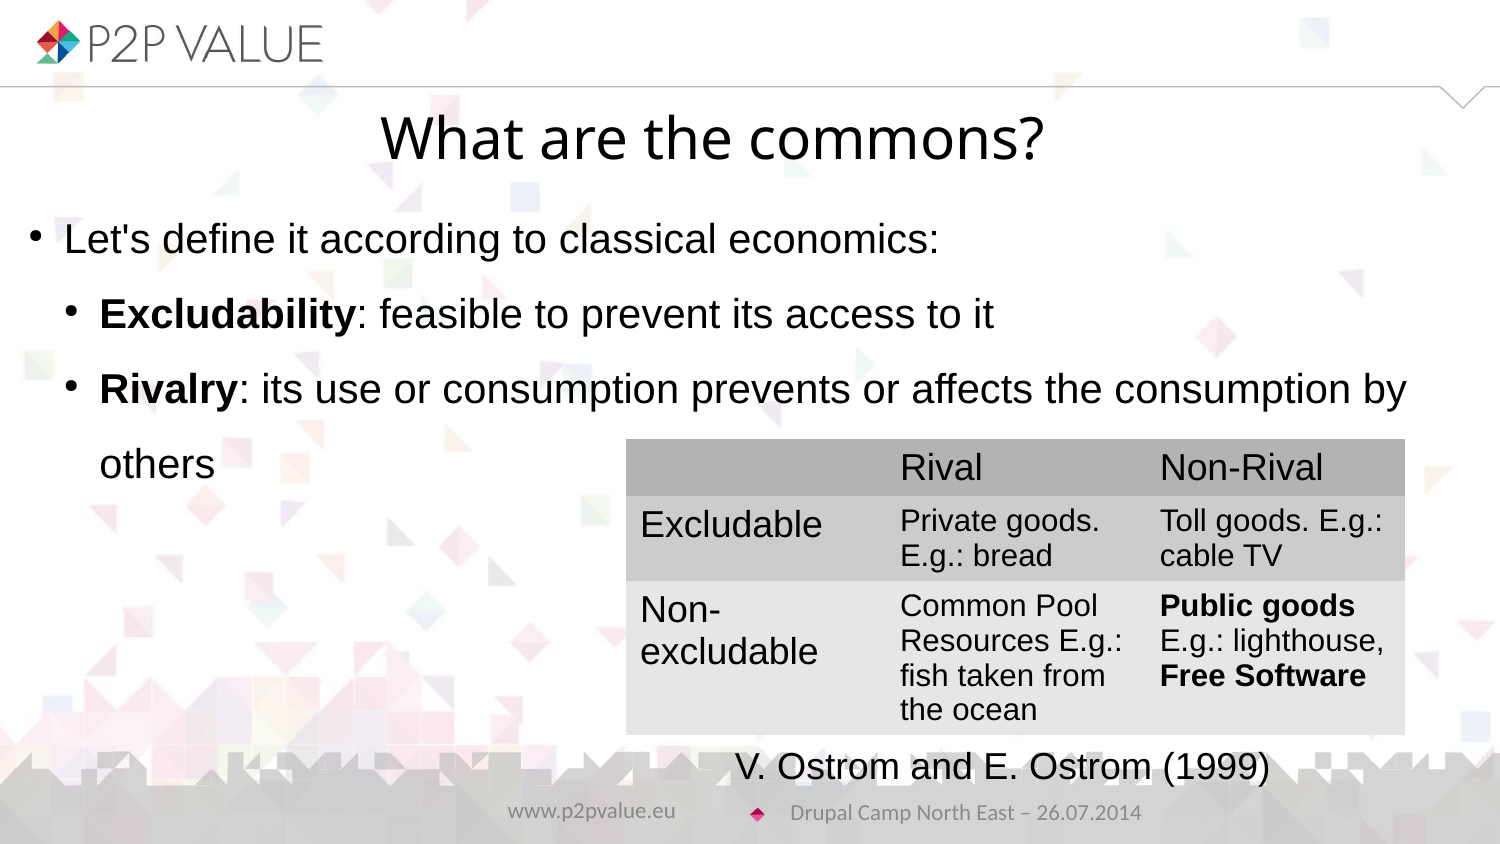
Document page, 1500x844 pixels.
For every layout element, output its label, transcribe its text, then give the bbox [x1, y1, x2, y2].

title What are the commons? [60, 92, 1366, 180]
table_cell Private goods. E.g.: bread [885, 496, 1145, 581]
text_box www.p2pvalue.eu [501, 789, 720, 829]
table_header [626, 439, 885, 496]
table_cell Toll goods. E.g.: cable TV [1145, 496, 1405, 581]
table_cell Non-excludable [626, 581, 885, 735]
text_box V. Ostrom and E. Ostrom (1999) [720, 738, 1351, 796]
subtitle Let's define it according to classical economics: Excludability: feasible to prevent its access to it Rivalry: its use or consumption prevents or affects the consumption by others [15, 180, 1496, 736]
table_header Non-Rival [1145, 439, 1405, 496]
text_box Drupal Camp North East – 26.07.2014 [777, 788, 1470, 834]
table_cell Common Pool Resources E.g.: fish taken from the ocean [885, 581, 1145, 735]
table_header Rival [885, 439, 1145, 496]
table_cell Public goods E.g.: lighthouse, Free Software [1145, 581, 1405, 735]
picture [0, 0, 1500, 844]
table_cell Excludable [626, 496, 885, 581]
